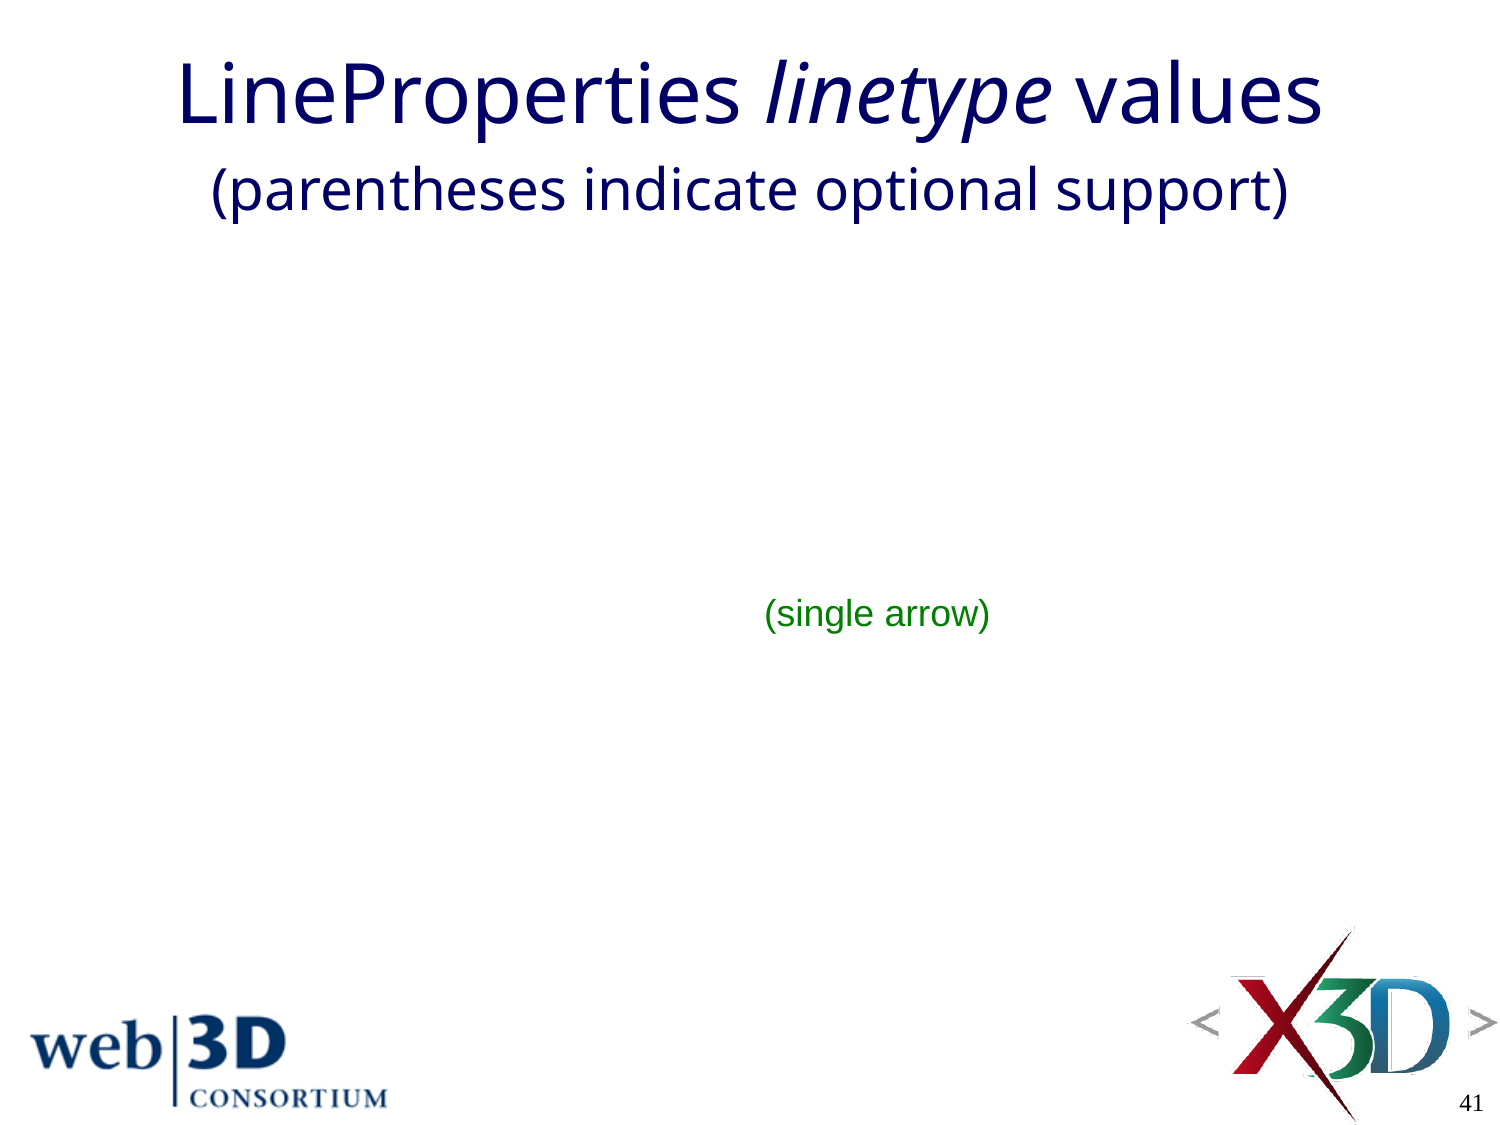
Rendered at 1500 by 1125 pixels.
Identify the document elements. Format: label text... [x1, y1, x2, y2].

text_box (single arrow) [746, 581, 1009, 634]
title LineProperties linetype values (parentheses indicate optional support) [112, 37, 1388, 226]
picture [1187, 926, 1500, 1125]
picture [424, 262, 1090, 1098]
picture [12, 998, 413, 1118]
